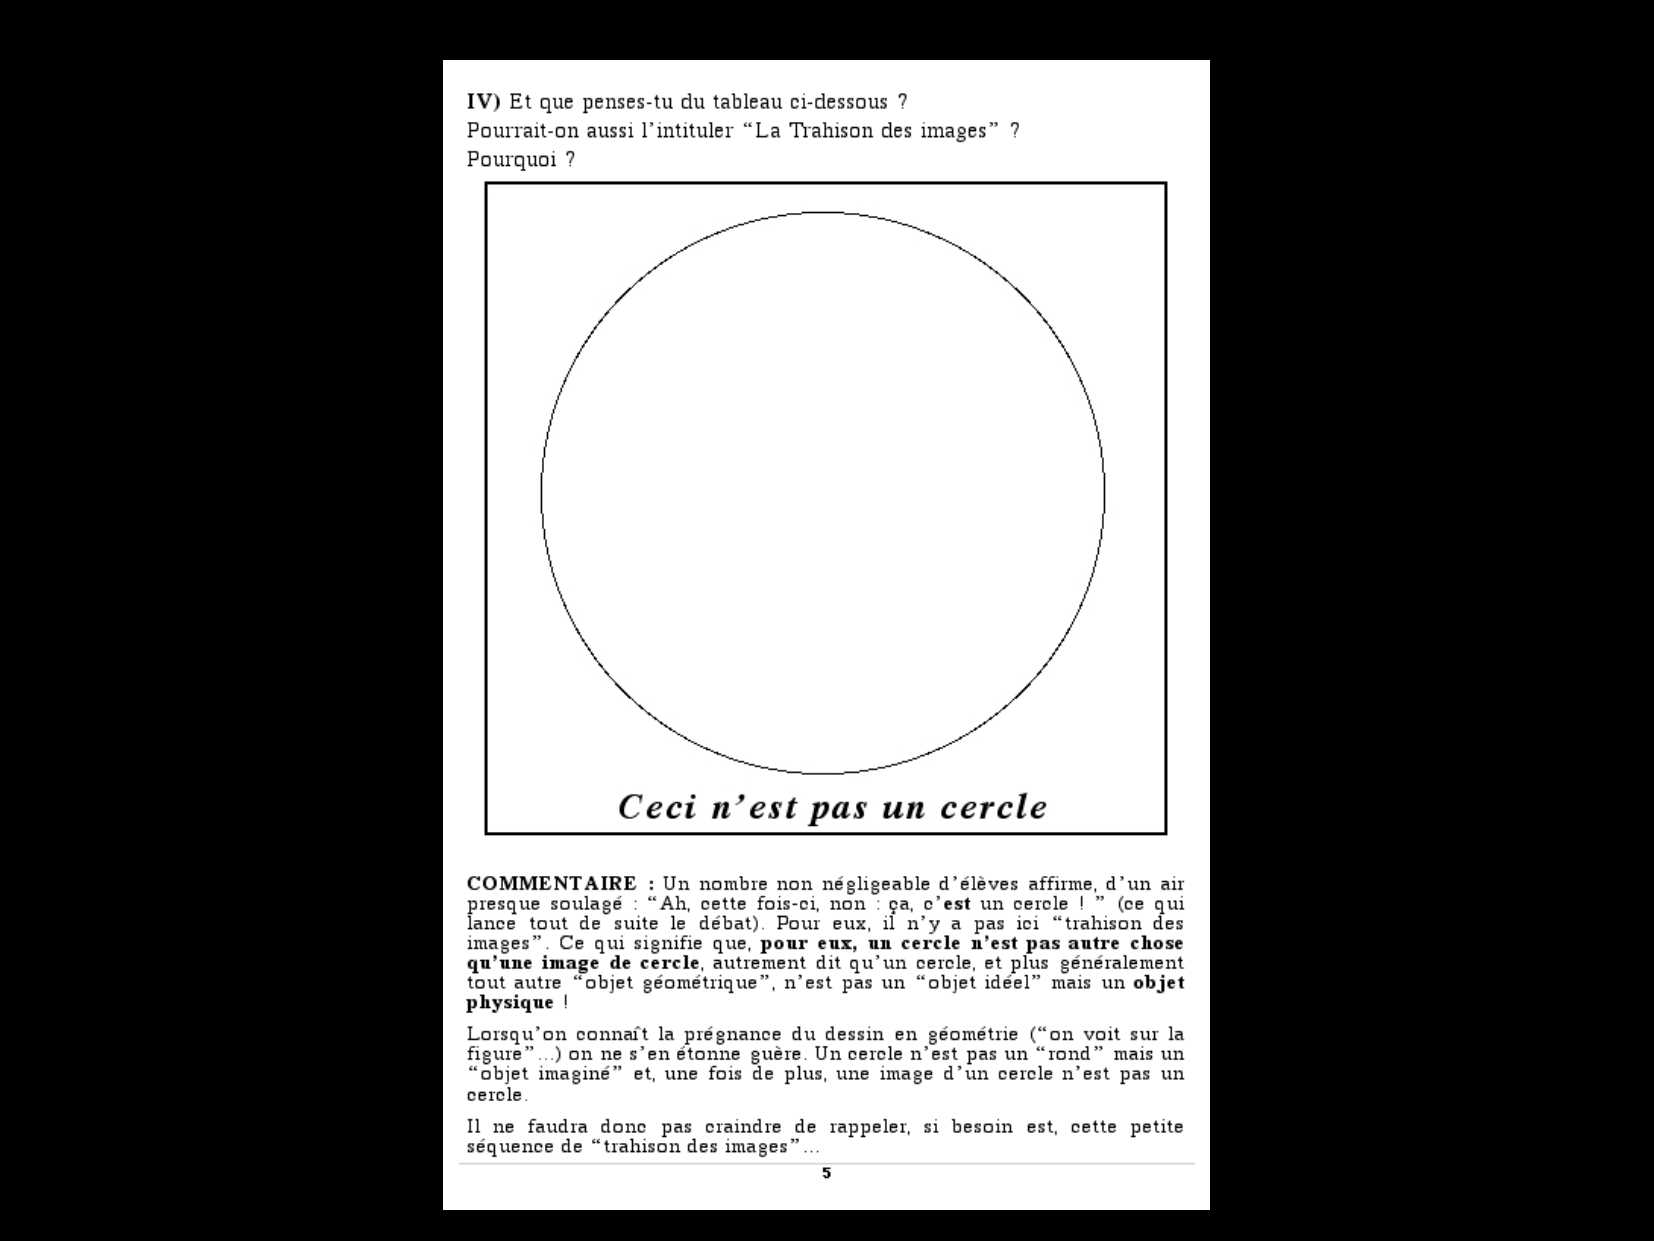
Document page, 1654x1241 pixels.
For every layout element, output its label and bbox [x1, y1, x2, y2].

text_box [0, 0, 1654, 1241]
picture [459, 77, 1195, 1186]
